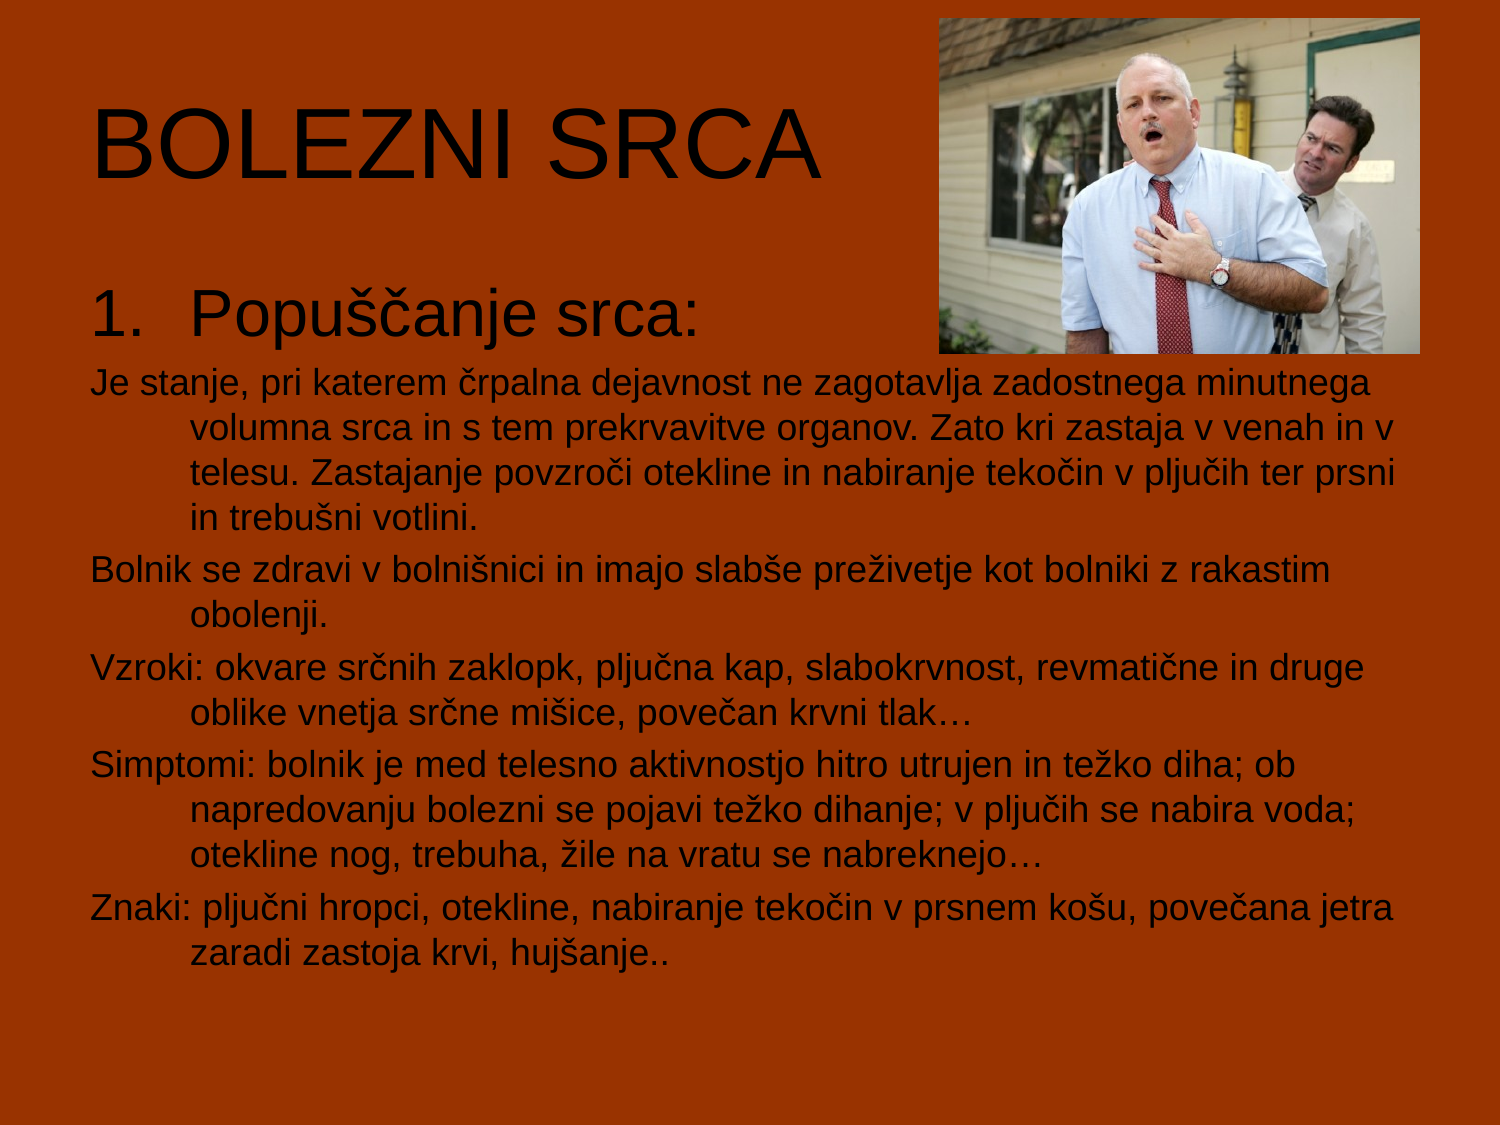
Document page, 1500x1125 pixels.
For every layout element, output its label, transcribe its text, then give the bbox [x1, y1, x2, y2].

title BOLEZNI SRCA [75, 45, 939, 233]
title BOLEZNI SRCA [1420, 45, 1425, 233]
picture [939, 18, 1420, 354]
list Popuščanje srca: Je stanje, pri katerem črpalna dejavnost ne zagotavlja zadostnega minutnega volumna srca in s tem prekrvavitve organov. Zato kri zastaja v venah in v telesu. Zastajanje povzroči otekline in nabiranje tekočin v pljučih ter prsni in trebušni votlini. Bolnik se zdravi v bolnišnici in imajo slabše preživetje kot bolniki z rakastim obolenji. Vzroki: okvare srčnih zaklopk, pljučna kap, slabokrvnost, revmatične in druge oblike vnetja srčne mišice, povečan krvni tlak… Simptomi: bolnik je med telesno aktivnostjo hitro utrujen in težko diha; ob napredovanju bolezni se pojavi težko dihanje; v pljučih se nabira voda; otekline nog, trebuha, žile na vratu se nabreknejo… Znaki: pljučni hropci, otekline, nabiranje tekočin v prsnem košu, povečana jetra zaradi zastoja krvi, hujšanje.. [75, 262, 1425, 1005]
